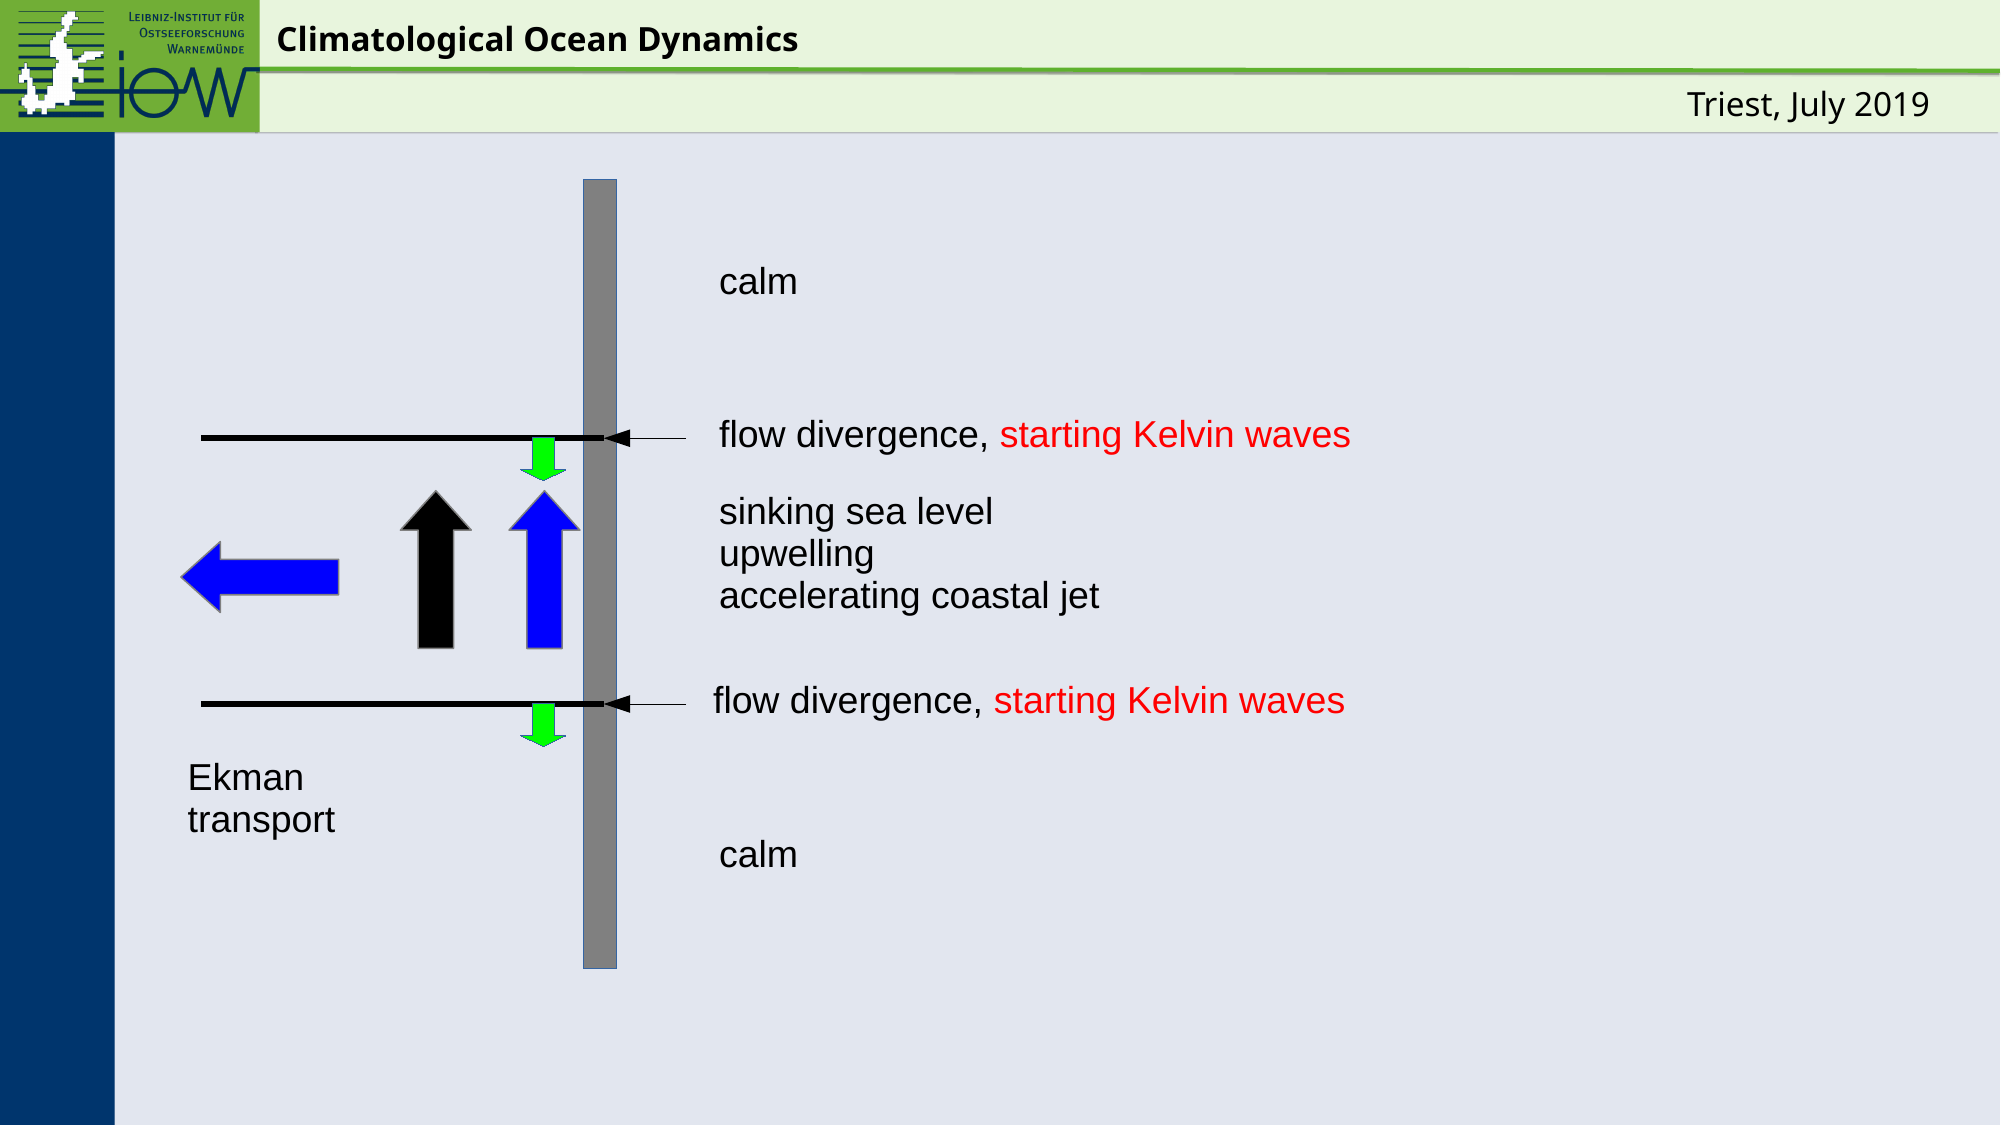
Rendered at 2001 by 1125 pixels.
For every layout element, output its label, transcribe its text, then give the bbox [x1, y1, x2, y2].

text_box calm [704, 825, 814, 886]
text_box Ekman transport [172, 748, 351, 854]
text_box [583, 179, 617, 437]
text_box flow divergence, starting Kelvin waves [698, 671, 1361, 732]
text_box flow divergence, starting Kelvin waves [704, 406, 1367, 467]
picture [0, 10, 260, 118]
text_box [583, 705, 617, 969]
text_box [520, 703, 566, 747]
text_box [520, 437, 566, 481]
text_box [400, 490, 472, 649]
text_box [180, 541, 339, 613]
text_box calm [704, 252, 814, 313]
text_box [583, 439, 617, 703]
text_box [509, 490, 580, 649]
text_box sinking sea level upwelling accelerating coastal jet [704, 483, 1115, 633]
